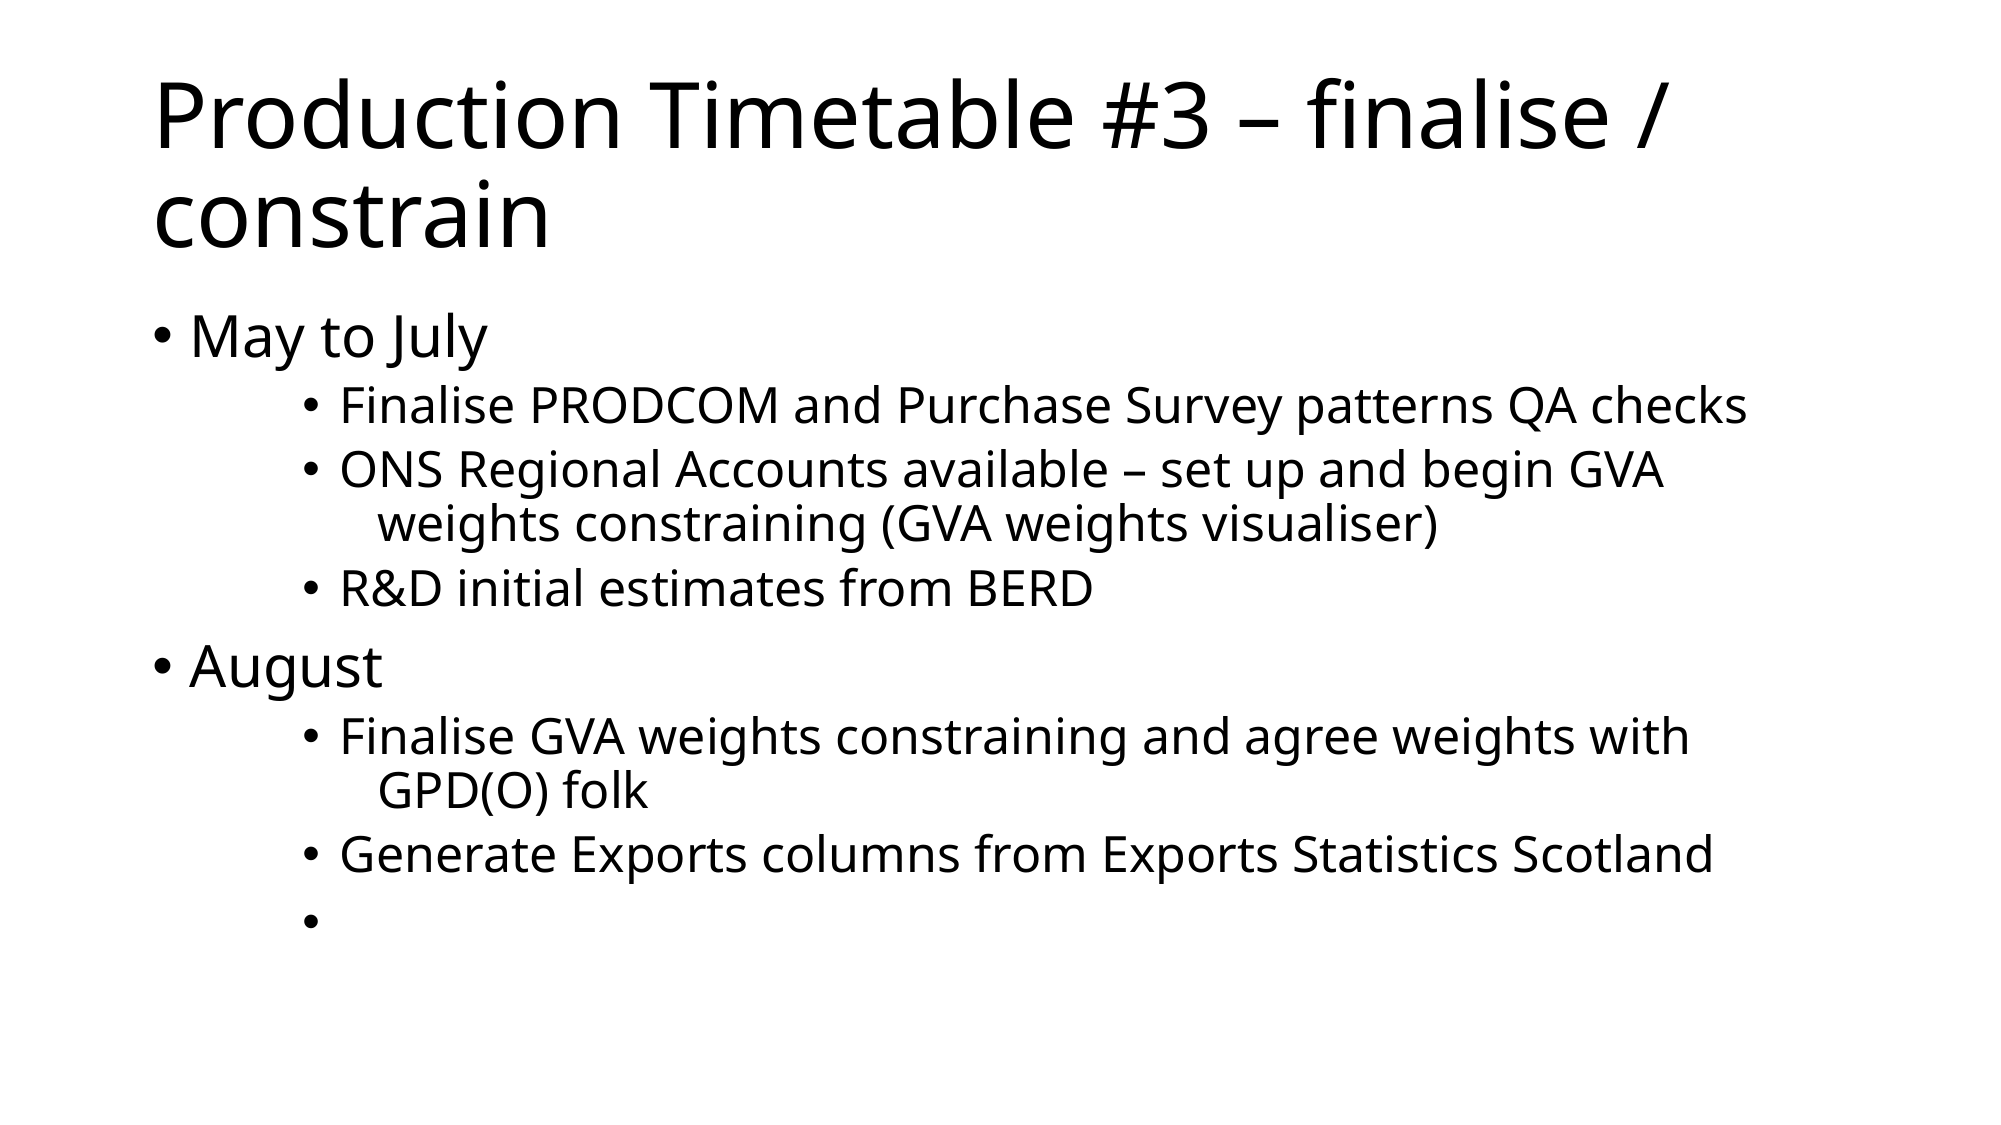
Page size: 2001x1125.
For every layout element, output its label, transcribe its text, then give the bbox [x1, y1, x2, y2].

list May to July Finalise PRODCOM and Purchase Survey patterns QA checks ONS Regional Accounts available – set up and begin GVA weights constraining (GVA weights visualiser) R&D initial estimates from BERD August Finalise GVA weights constraining and agree weights with GPD(O) folk Generate Exports columns from Exports Statistics Scotland [137, 299, 1863, 1014]
title Production Timetable #3 – finalise / constrain [137, 59, 1863, 278]
